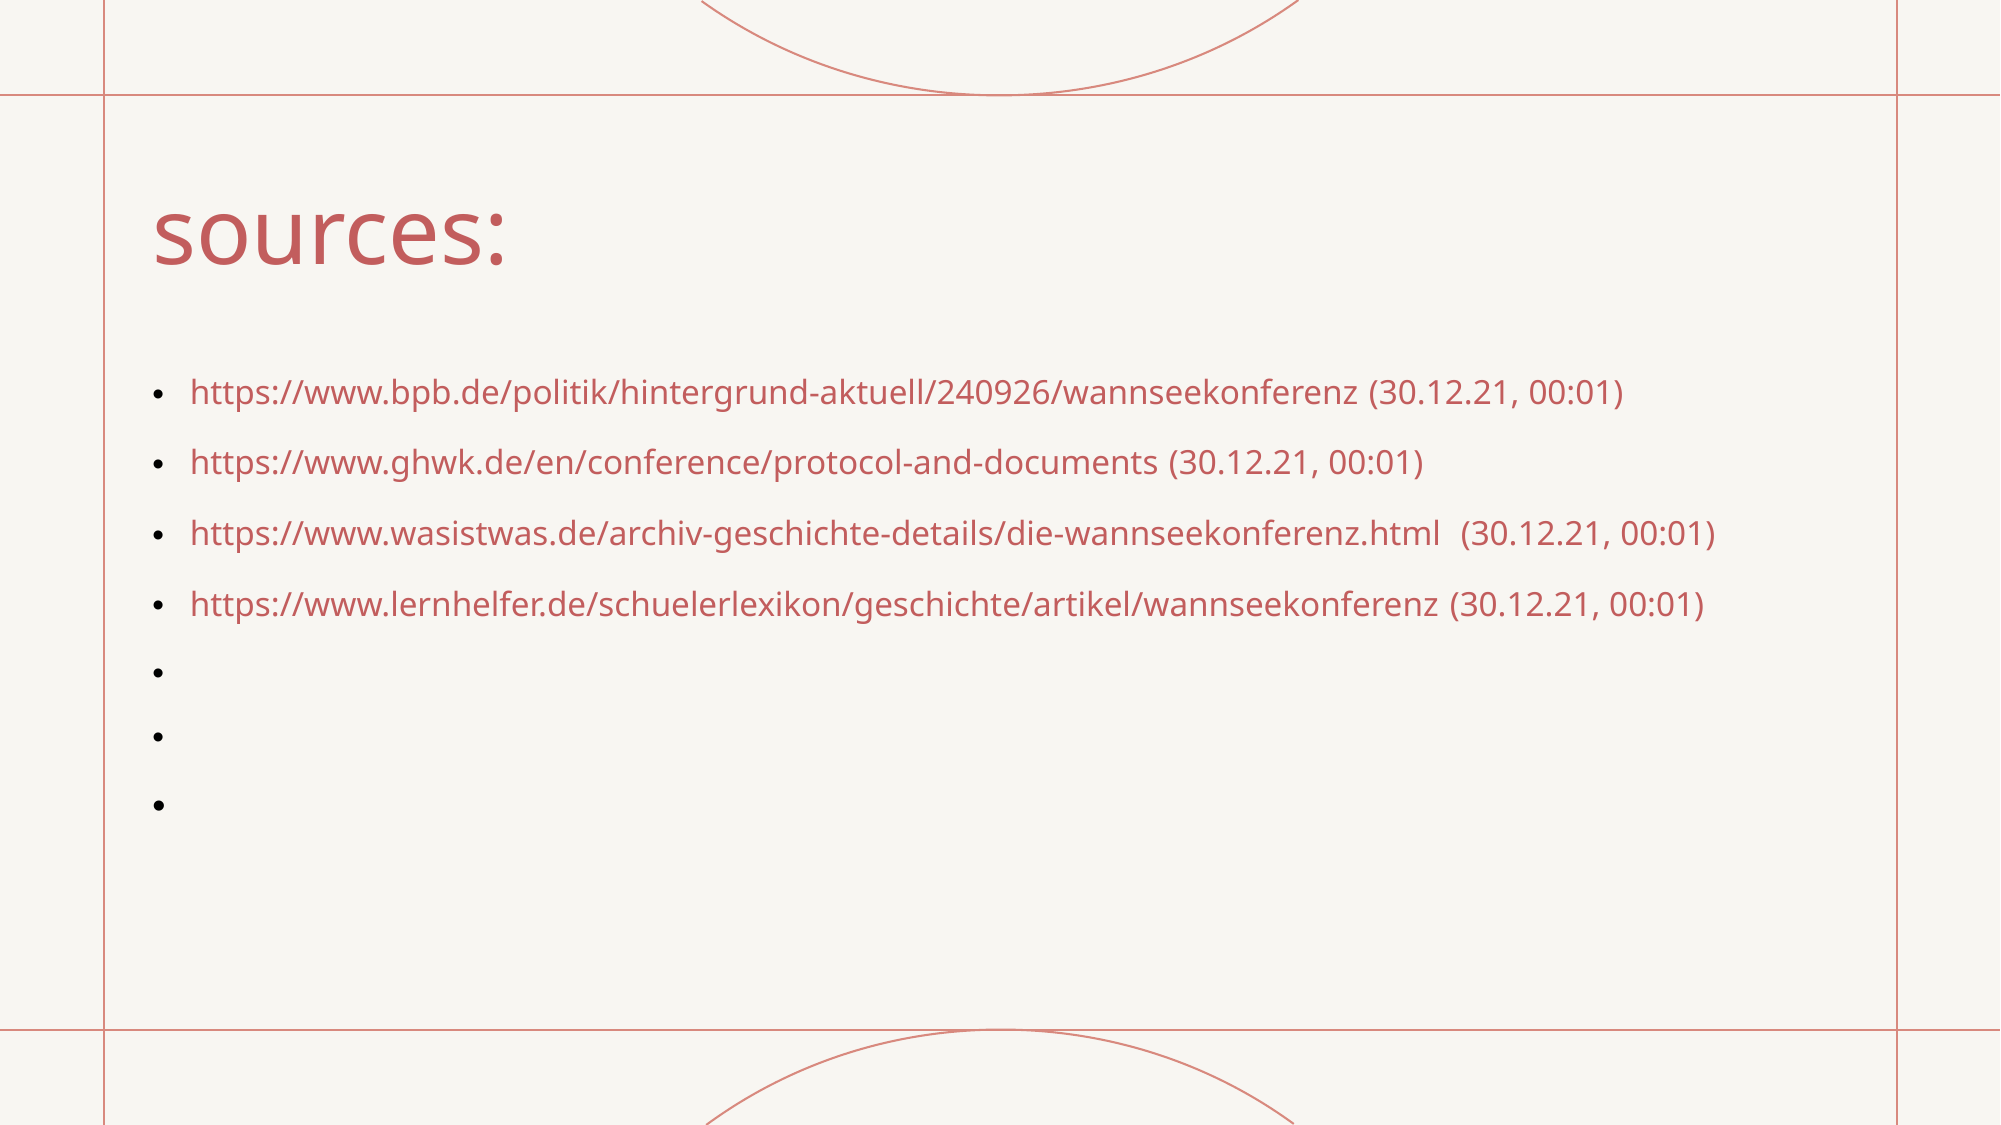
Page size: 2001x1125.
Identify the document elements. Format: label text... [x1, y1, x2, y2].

list https://www.bpb.de/politik/hintergrund-aktuell/240926/wannseekonferenz (30.12.21, 00:01) https://www.ghwk.de/en/conference/protocol-and-documents (30.12.21, 00:01) https://www.wasistwas.de/archiv-geschichte-details/die-wannseekonferenz.html (30.12.21, 00:01) https://www.lernhelfer.de/schuelerlexikon/geschichte/artikel/wannseekonferenz (30.12.21, 00:01) [137, 359, 1863, 987]
title sources: [137, 119, 1863, 337]
